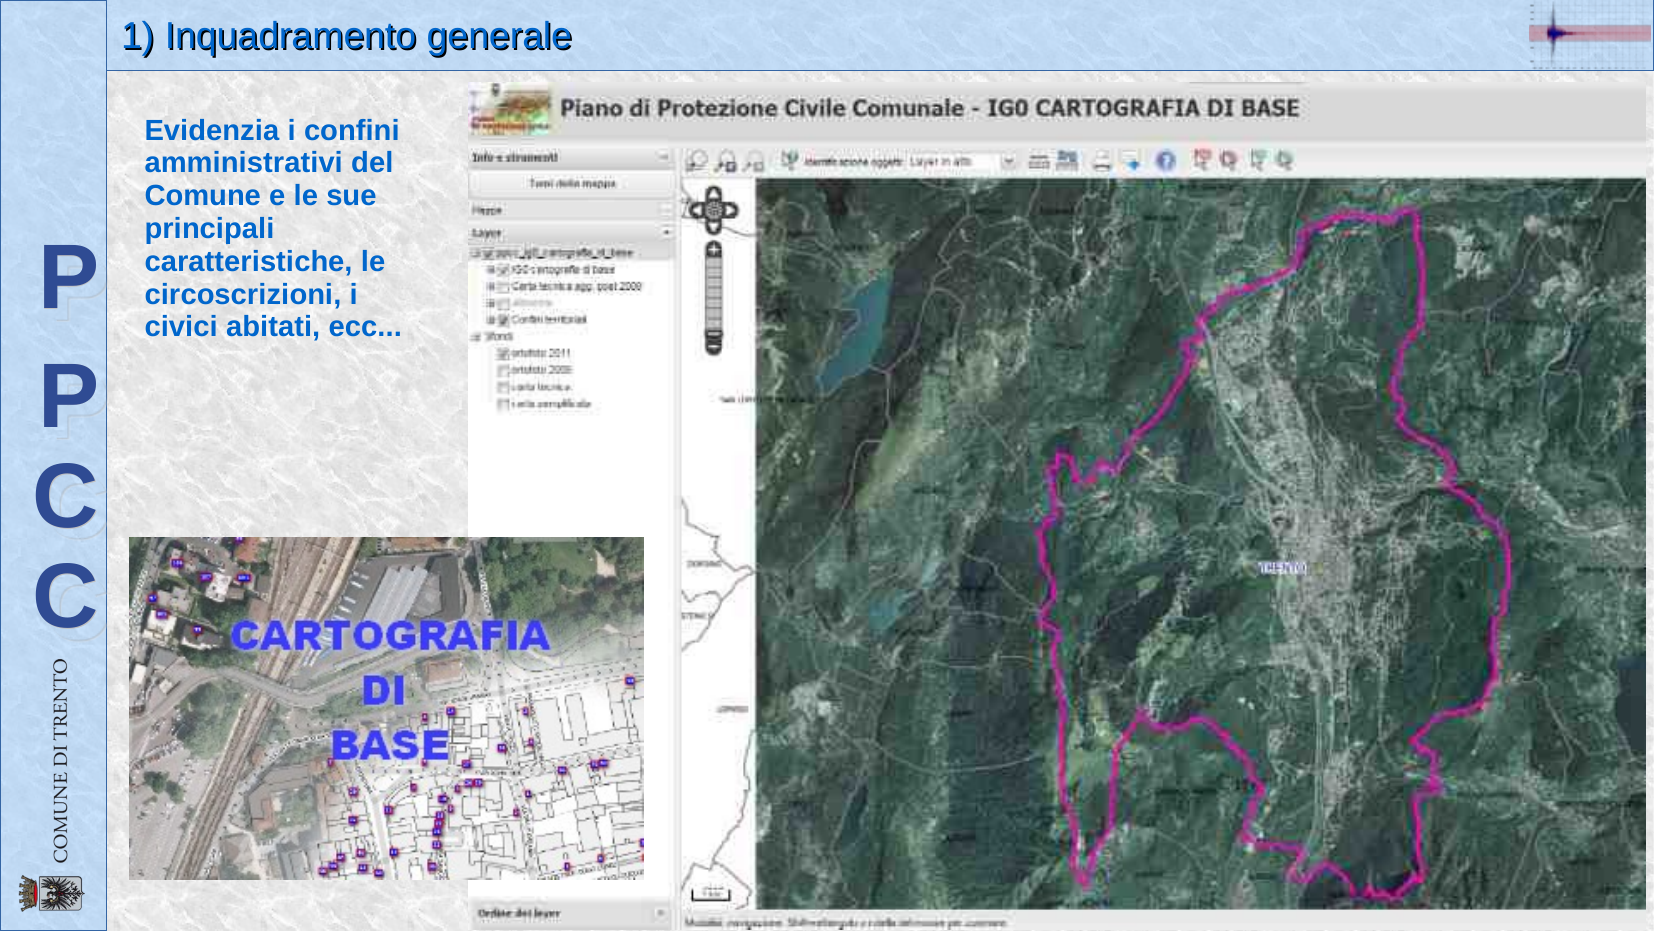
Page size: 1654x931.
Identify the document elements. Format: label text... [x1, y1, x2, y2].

text_box Evidenzia i confini amministrativi del Comune e le sue principali caratteristiche, le circoscrizioni, i civici abitati, ecc... [129, 106, 430, 462]
picture [107, 0, 1654, 931]
text_box 1) Inquadramento generale [106, 0, 1529, 71]
picture [19, 660, 85, 912]
